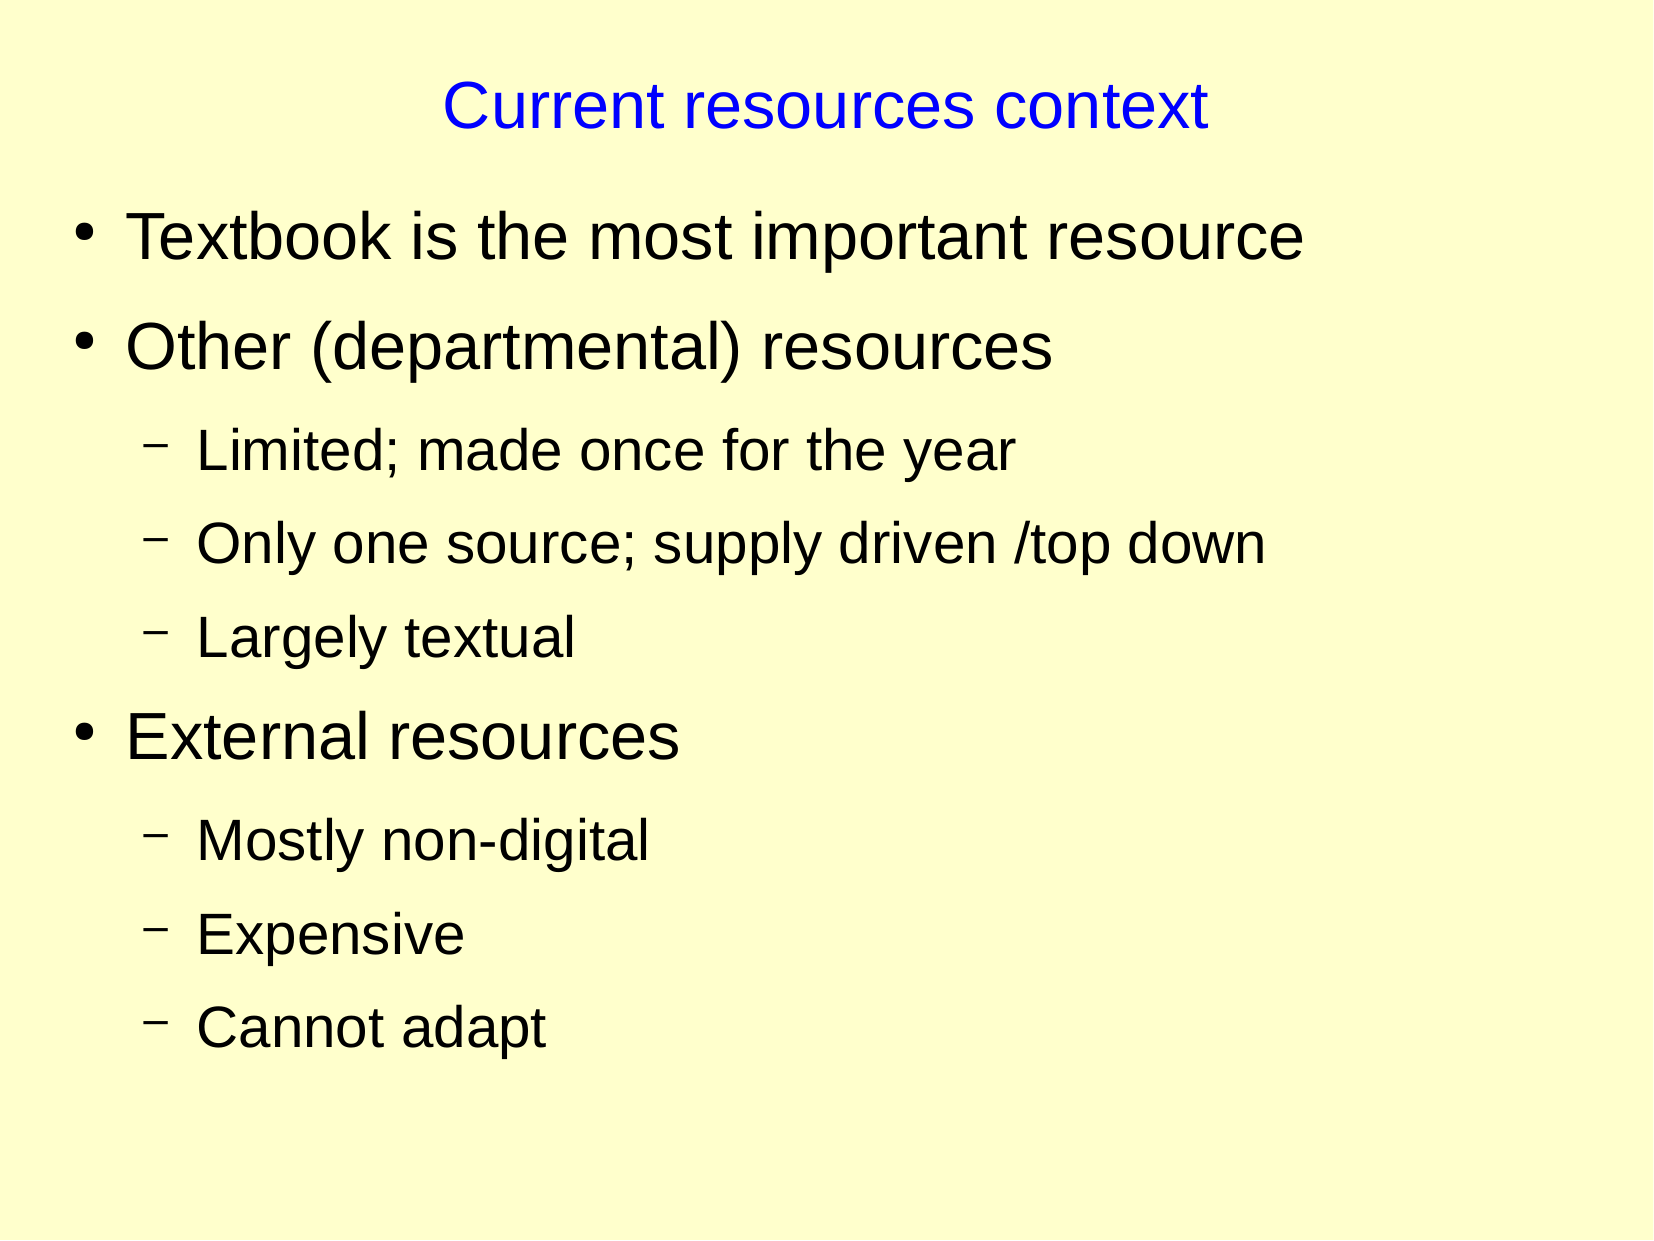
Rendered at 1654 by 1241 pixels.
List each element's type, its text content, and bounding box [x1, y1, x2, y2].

title Current resources context [82, 43, 1571, 166]
list Textbook is the most important resource Other (departmental) resources Limited; made once for the year Only one source; supply driven /top down Largely textual External resources Mostly non-digital Expensive Cannot adapt [54, 189, 1571, 1176]
